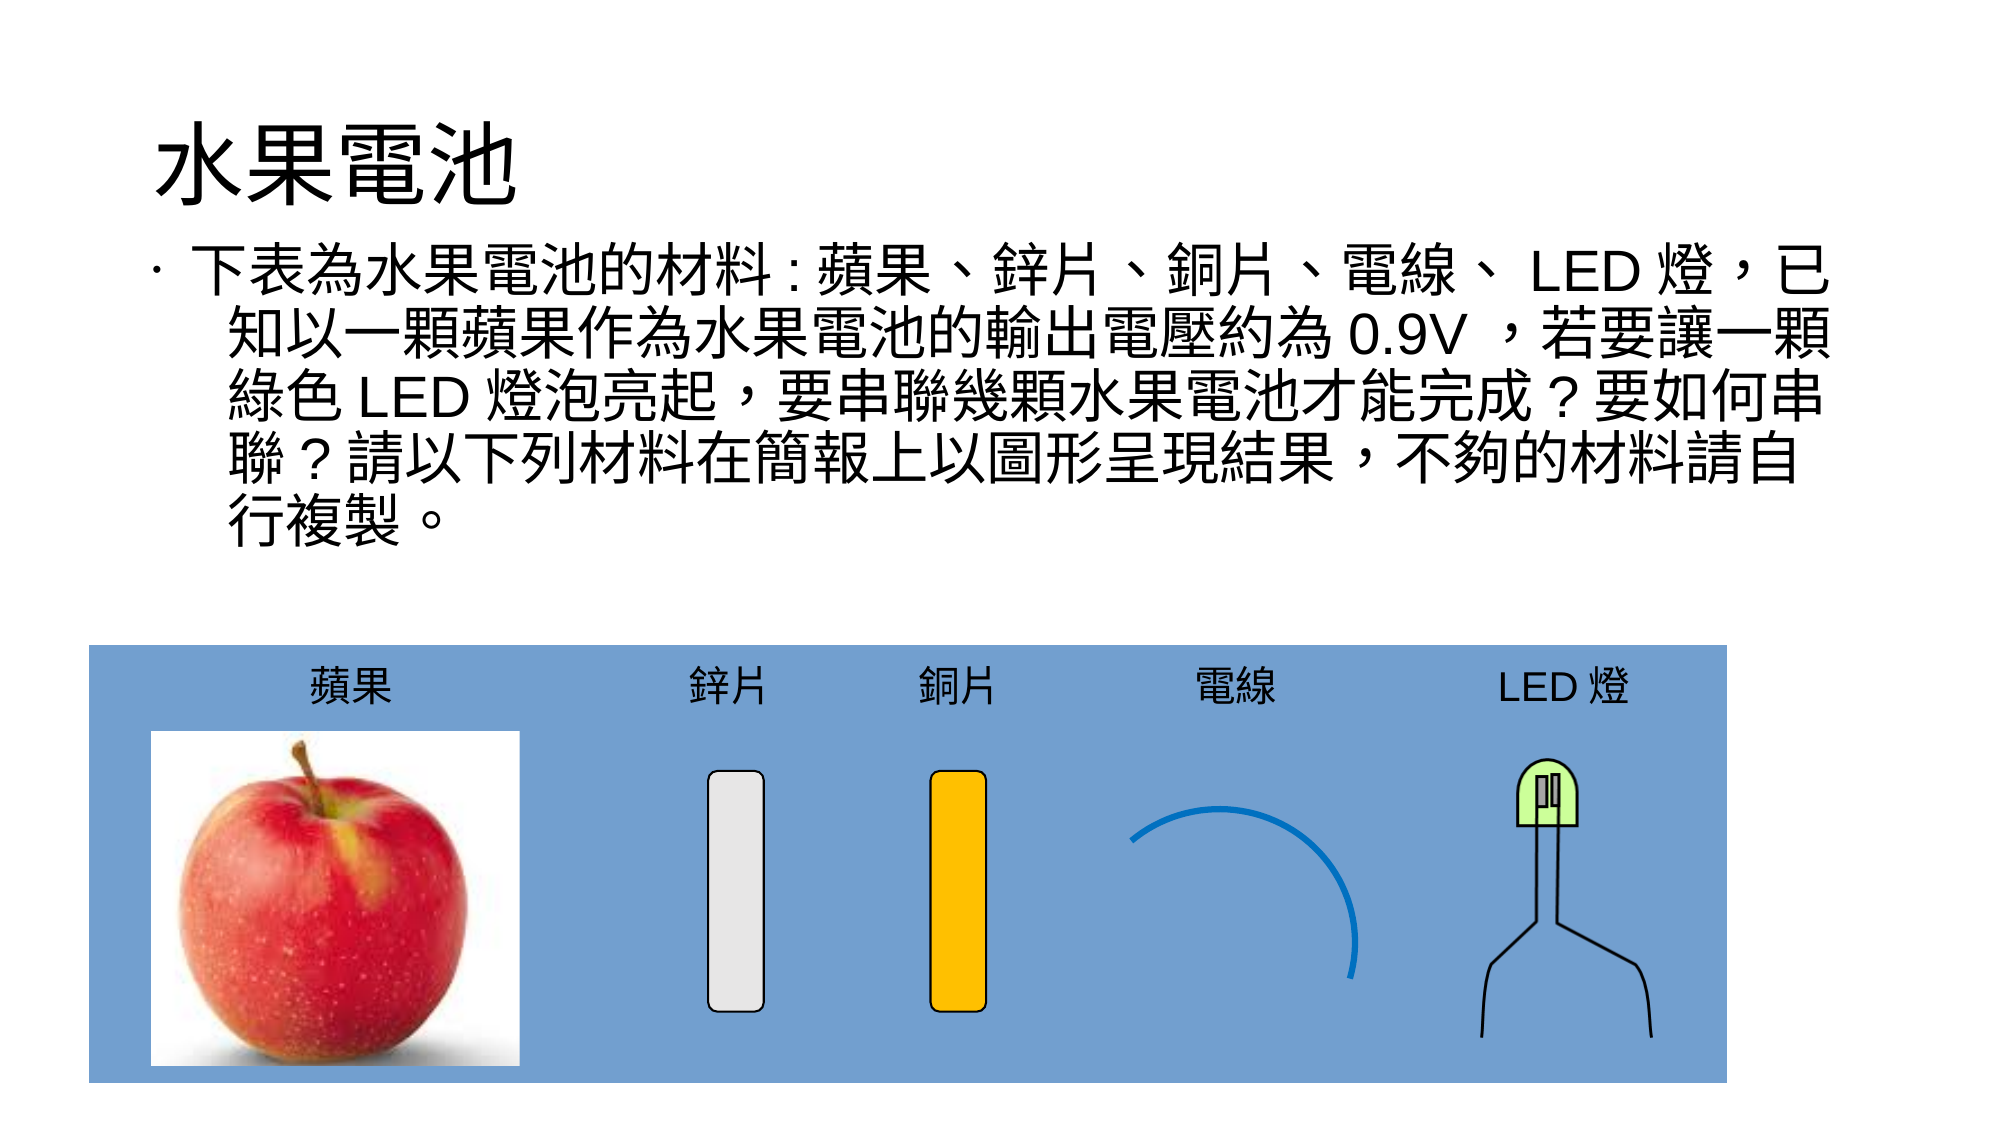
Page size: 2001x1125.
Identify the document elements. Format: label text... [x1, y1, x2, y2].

table_header 蘋果 [89, 645, 614, 721]
list 下表為水果電池的材料:蘋果、鋅片、銅片、電線、LED燈，已知以一顆蘋果作為水果電池的輸出電壓約為0.9V，若要讓一顆綠色LED燈泡亮起，要串聯幾顆水果電池才能完成?要如何串聯?請以下列材料在簡報上以圖形呈現結果，不夠的材料請自行複製。 [137, 233, 1863, 578]
table_cell [614, 721, 848, 1083]
table_cell [848, 721, 1072, 1083]
table_cell [1072, 721, 1400, 1083]
title 水果電池 [137, 59, 1863, 233]
text_box [930, 770, 987, 1012]
table_cell [89, 721, 614, 1083]
picture [1480, 758, 1653, 1038]
table_cell [1400, 721, 1727, 1083]
table_header 銅片 [848, 645, 1072, 721]
table_header 電線 [1072, 645, 1400, 721]
text_box [708, 770, 764, 1012]
picture [151, 731, 520, 1066]
table_header LED燈 [1400, 645, 1727, 721]
table_header 鋅片 [614, 645, 848, 721]
